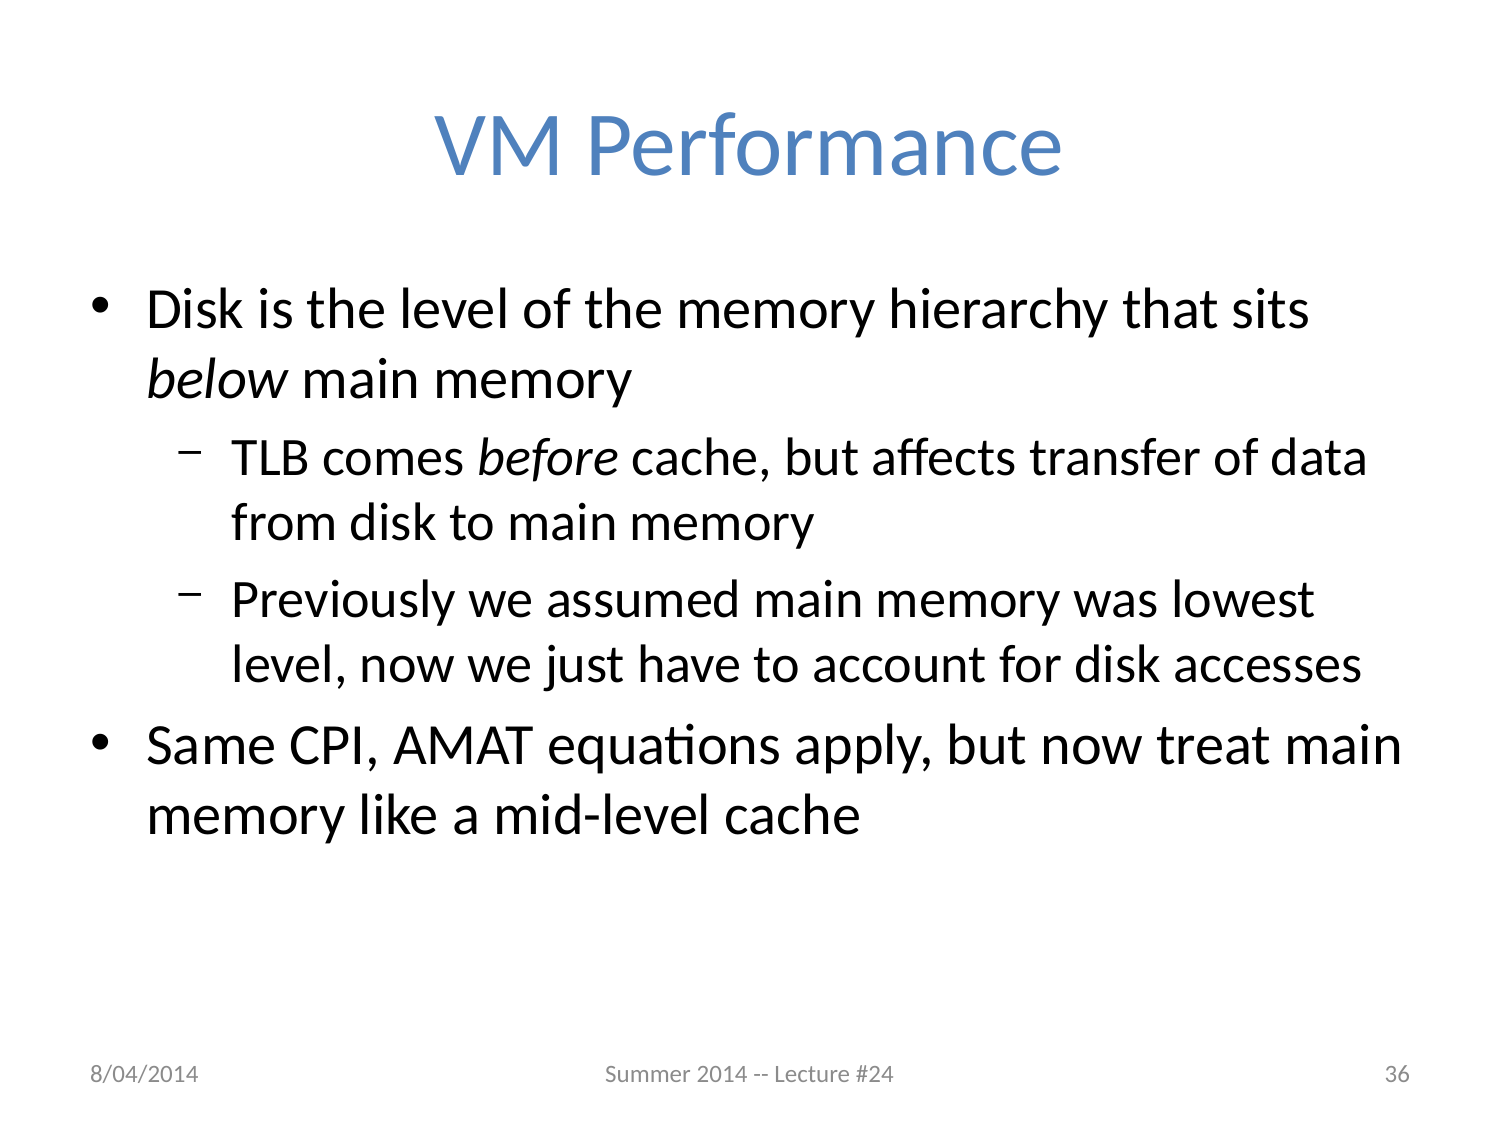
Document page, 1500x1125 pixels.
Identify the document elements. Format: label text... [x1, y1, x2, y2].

list Disk is the level of the memory hierarchy that sits below main memory TLB comes before cache, but affects transfer of data from disk to main memory Previously we assumed main memory was lowest level, now we just have to account for disk accesses Same CPI, AMAT equations apply, but now treat main memory like a mid-level cache [75, 262, 1425, 1073]
slide_number 8/04/2014 [75, 1042, 425, 1103]
title VM Performance [75, 45, 1425, 233]
footer Summer 2014 -- Lecture #24 [512, 1042, 988, 1103]
slide_number <number> [1074, 1042, 1425, 1103]
